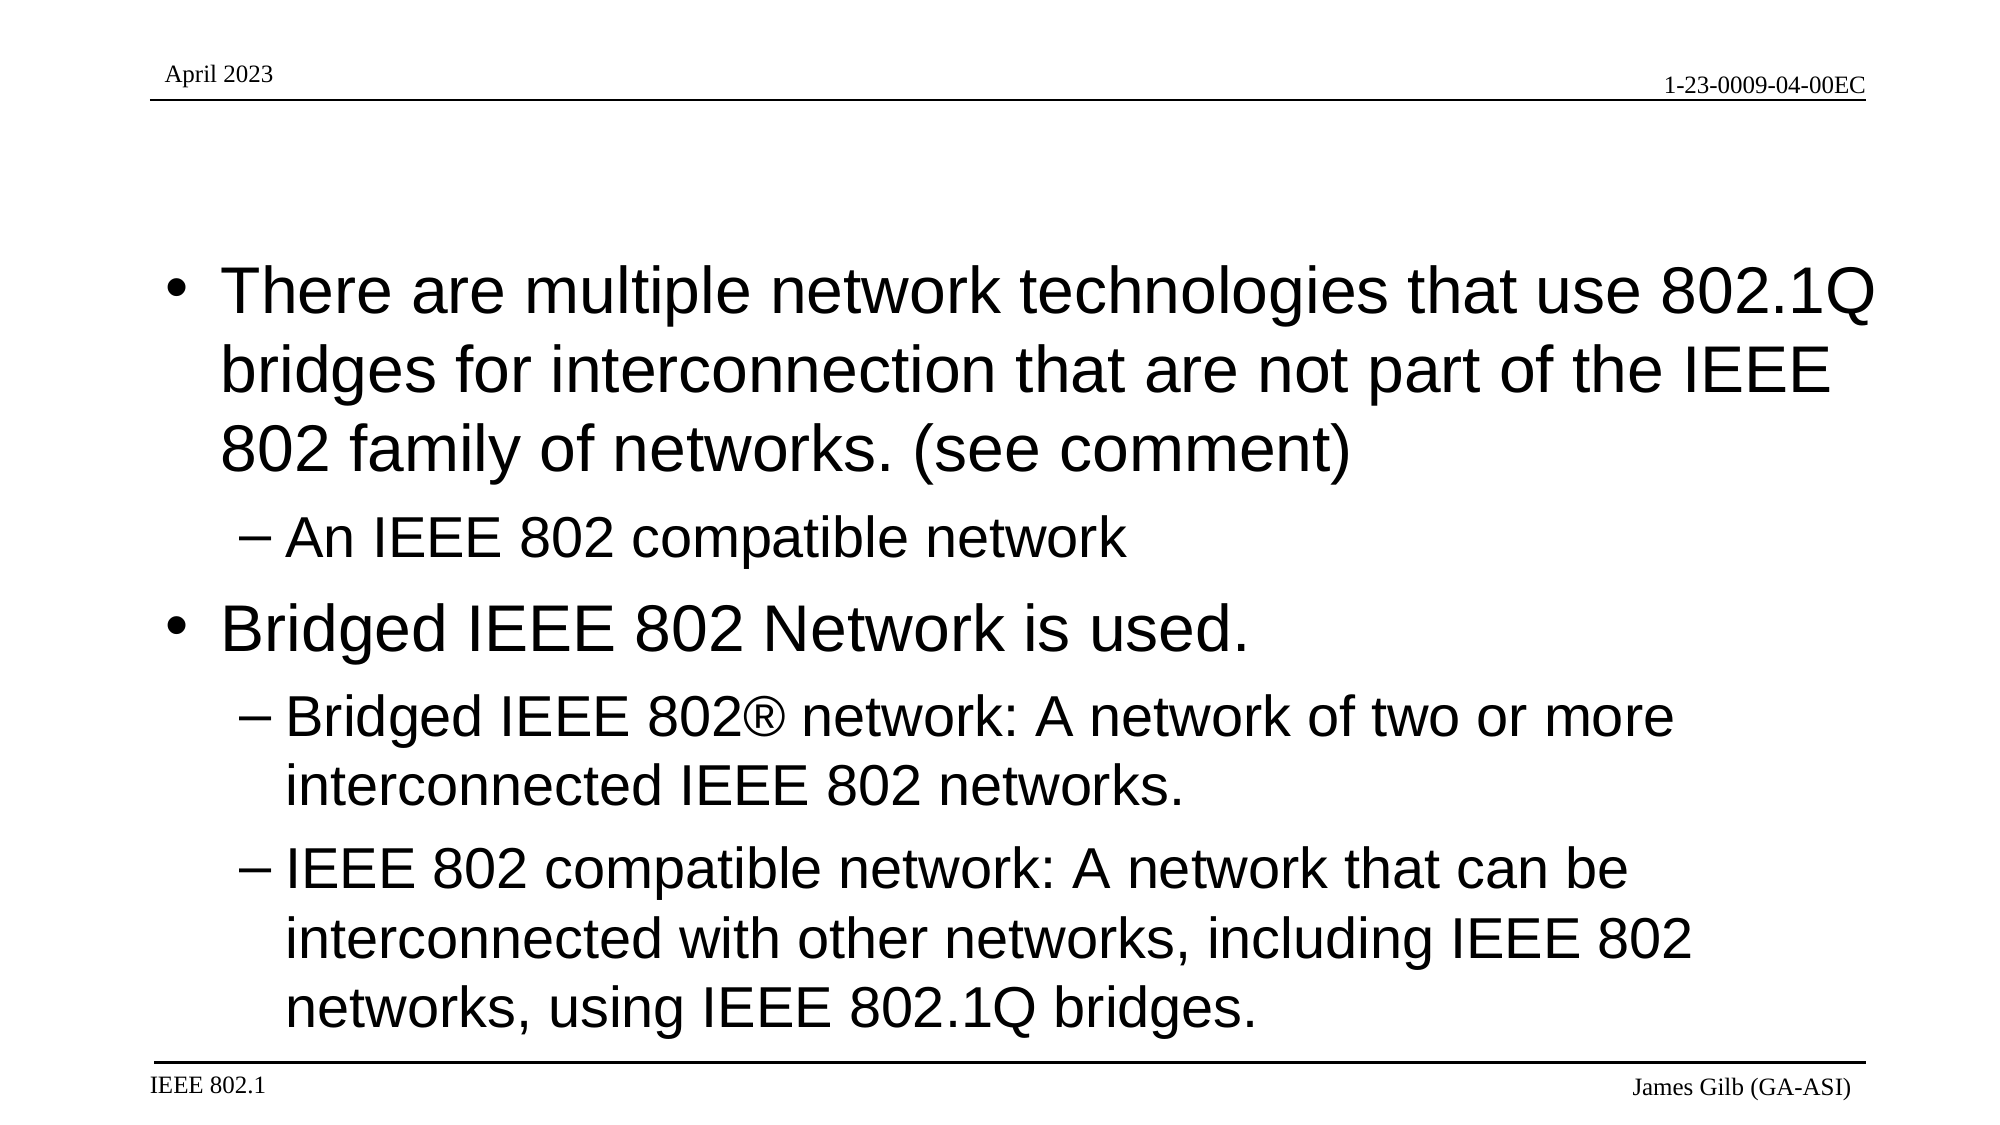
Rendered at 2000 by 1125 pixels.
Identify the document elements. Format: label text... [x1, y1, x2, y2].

list There are multiple network technologies that use 802.1Q bridges for interconnection that are not part of the IEEE 802 family of networks. (see comment) An IEEE 802 compatible network Bridged IEEE 802 Network is used. Bridged IEEE 802® network: A network of two or more interconnected IEEE 802 networks. IEEE 802 compatible network: A network that can be interconnected with other networks, including IEEE 802 networks, using IEEE 802.1Q bridges. [150, 239, 1900, 1051]
